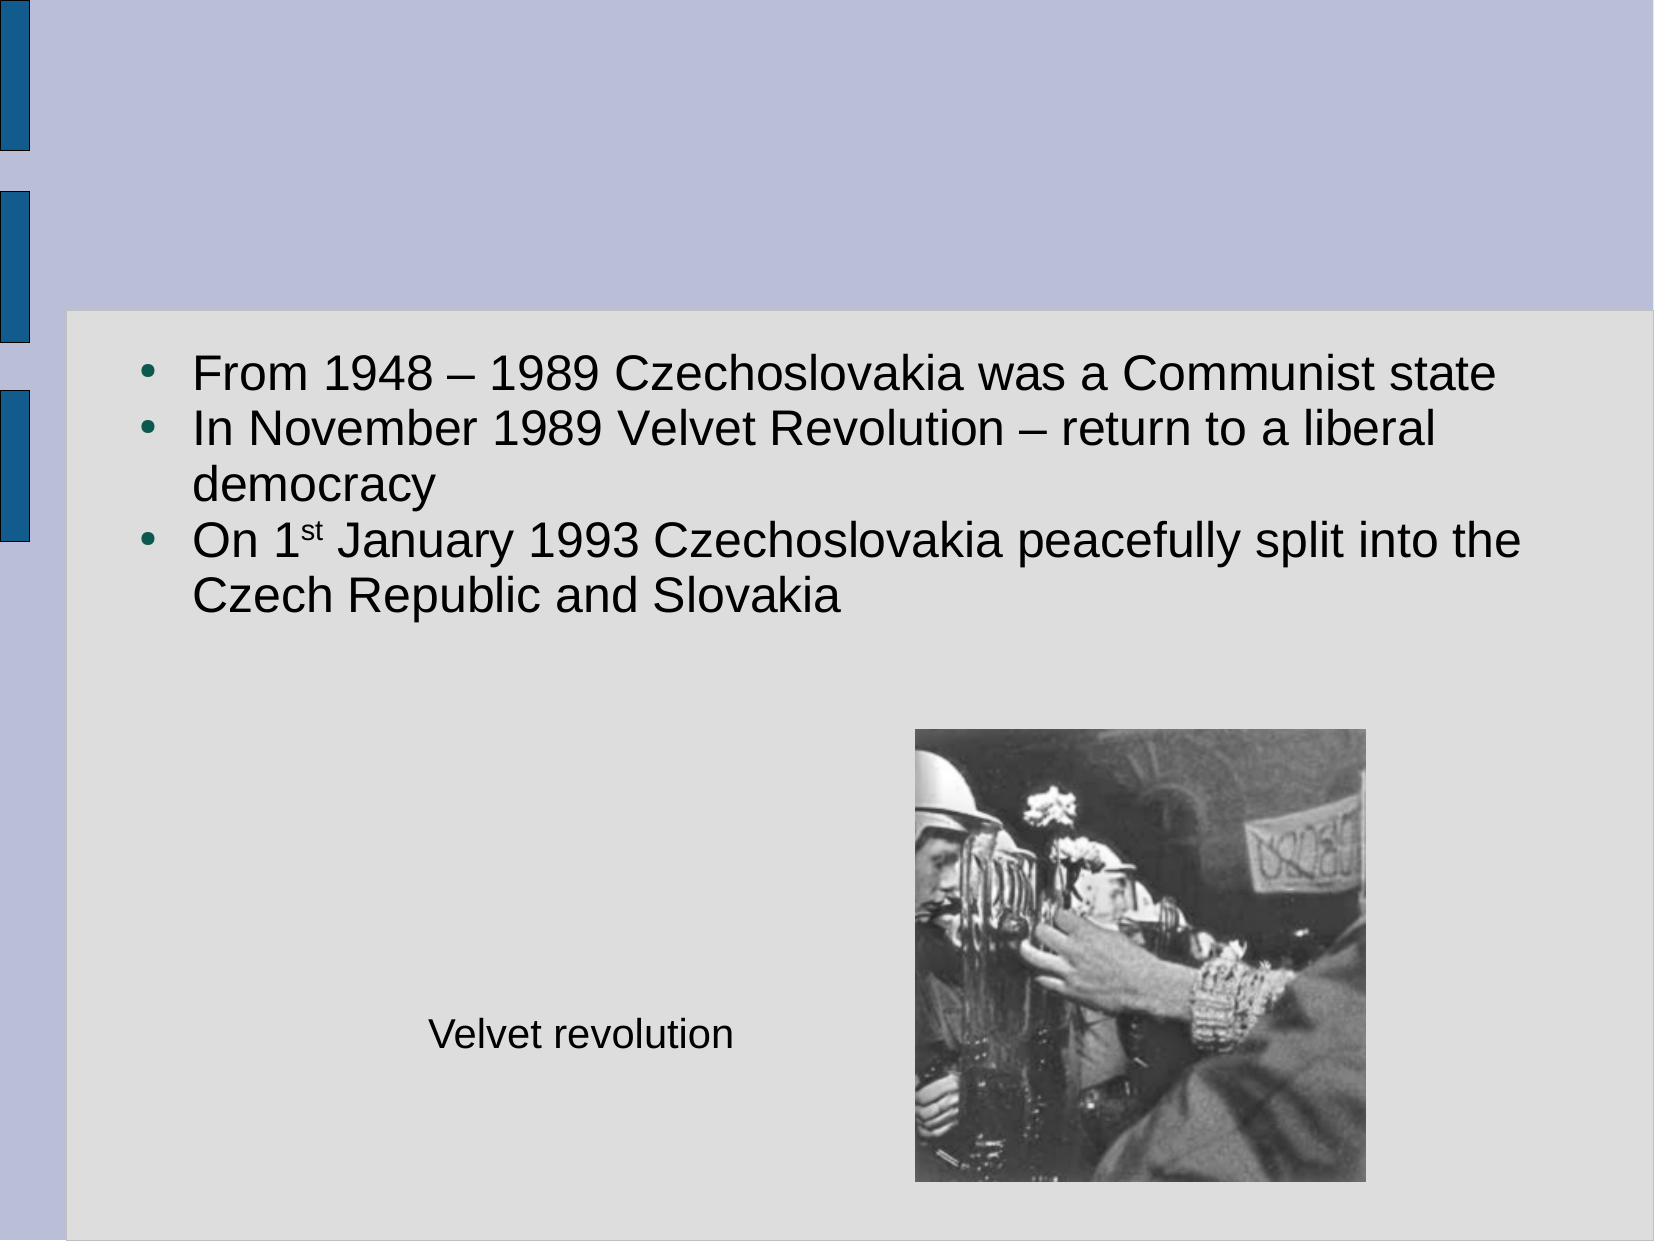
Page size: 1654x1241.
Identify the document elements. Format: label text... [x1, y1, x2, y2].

text_box Velvet revolution [413, 1003, 841, 1066]
list From 1948 – 1989 Czechoslovakia was a Communist state In November 1989 Velvet Revolution – return to a liberal democracy On 1st January 1993 Czechoslovakia peacefully split into the Czech Republic and Slovakia [121, 344, 1534, 1112]
picture [915, 729, 1366, 1182]
